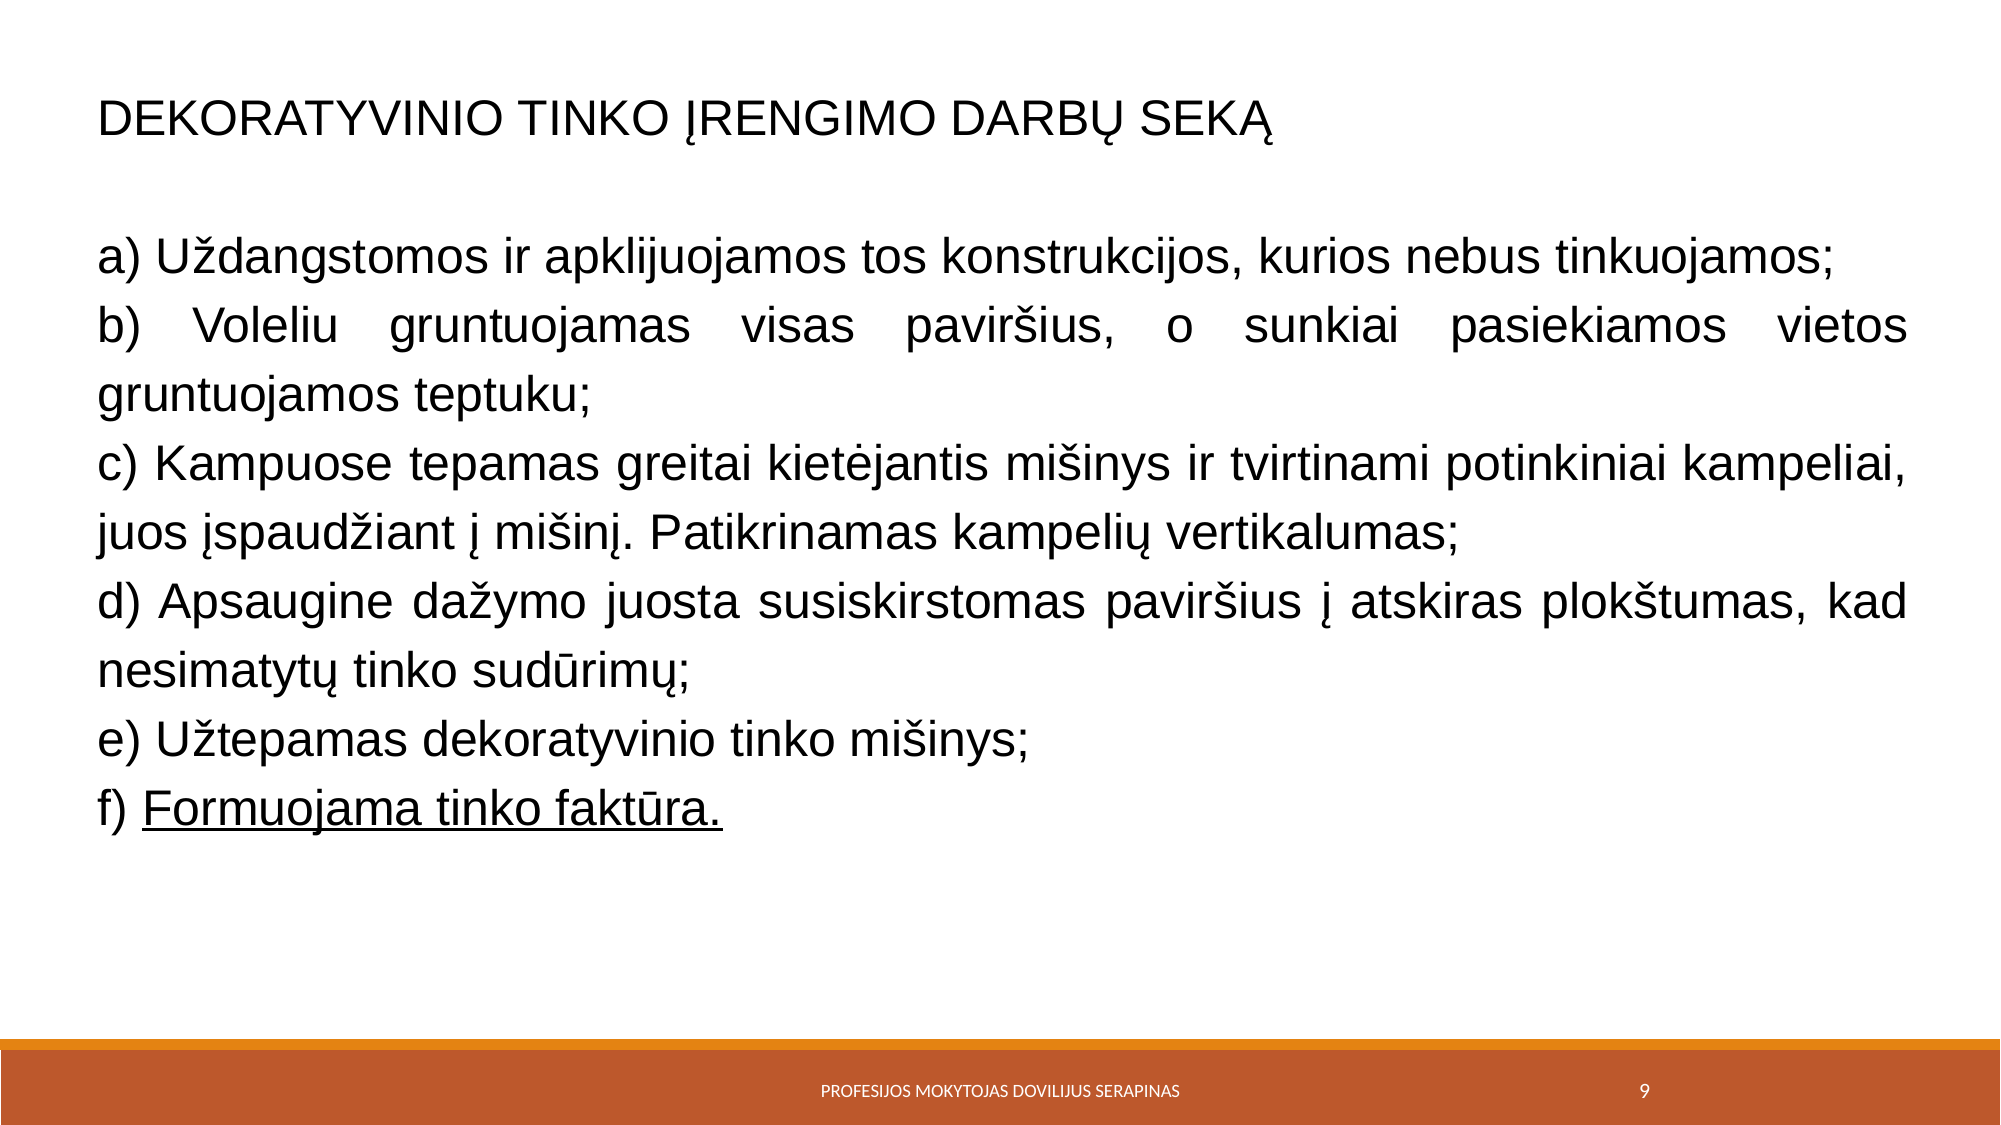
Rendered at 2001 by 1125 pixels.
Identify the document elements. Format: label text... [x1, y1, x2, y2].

text_box [1624, 1059, 1840, 1120]
text_box Profesijos Mokytojas Dovilijus Serapinas [604, 1059, 1396, 1120]
text_box DEKORATYVINIO TINKO ĮRENGIMO DARBŲ SEKĄ a) Uždangstomos ir apklijuojamos tos konstrukcijos, kurios nebus tinkuojamos; b) Voleliu gruntuojamas visas paviršius, o sunkiai pasiekiamos vietos gruntuojamos teptuku; c) Kampuose tepamas greitai kietėjantis mišinys ir tvirtinami potinkiniai kampeliai, juos įspaudžiant į mišinį. Patikrinamas kampelių vertikalumas; d) Apsaugine dažymo juosta susiskirstomas paviršius į atskiras plokštumas, kad nesimatytų tinko sudūrimų; e) Užtepamas dekoratyvinio tinko mišinys; f) Formuojama tinko faktūra. [82, 69, 1939, 843]
